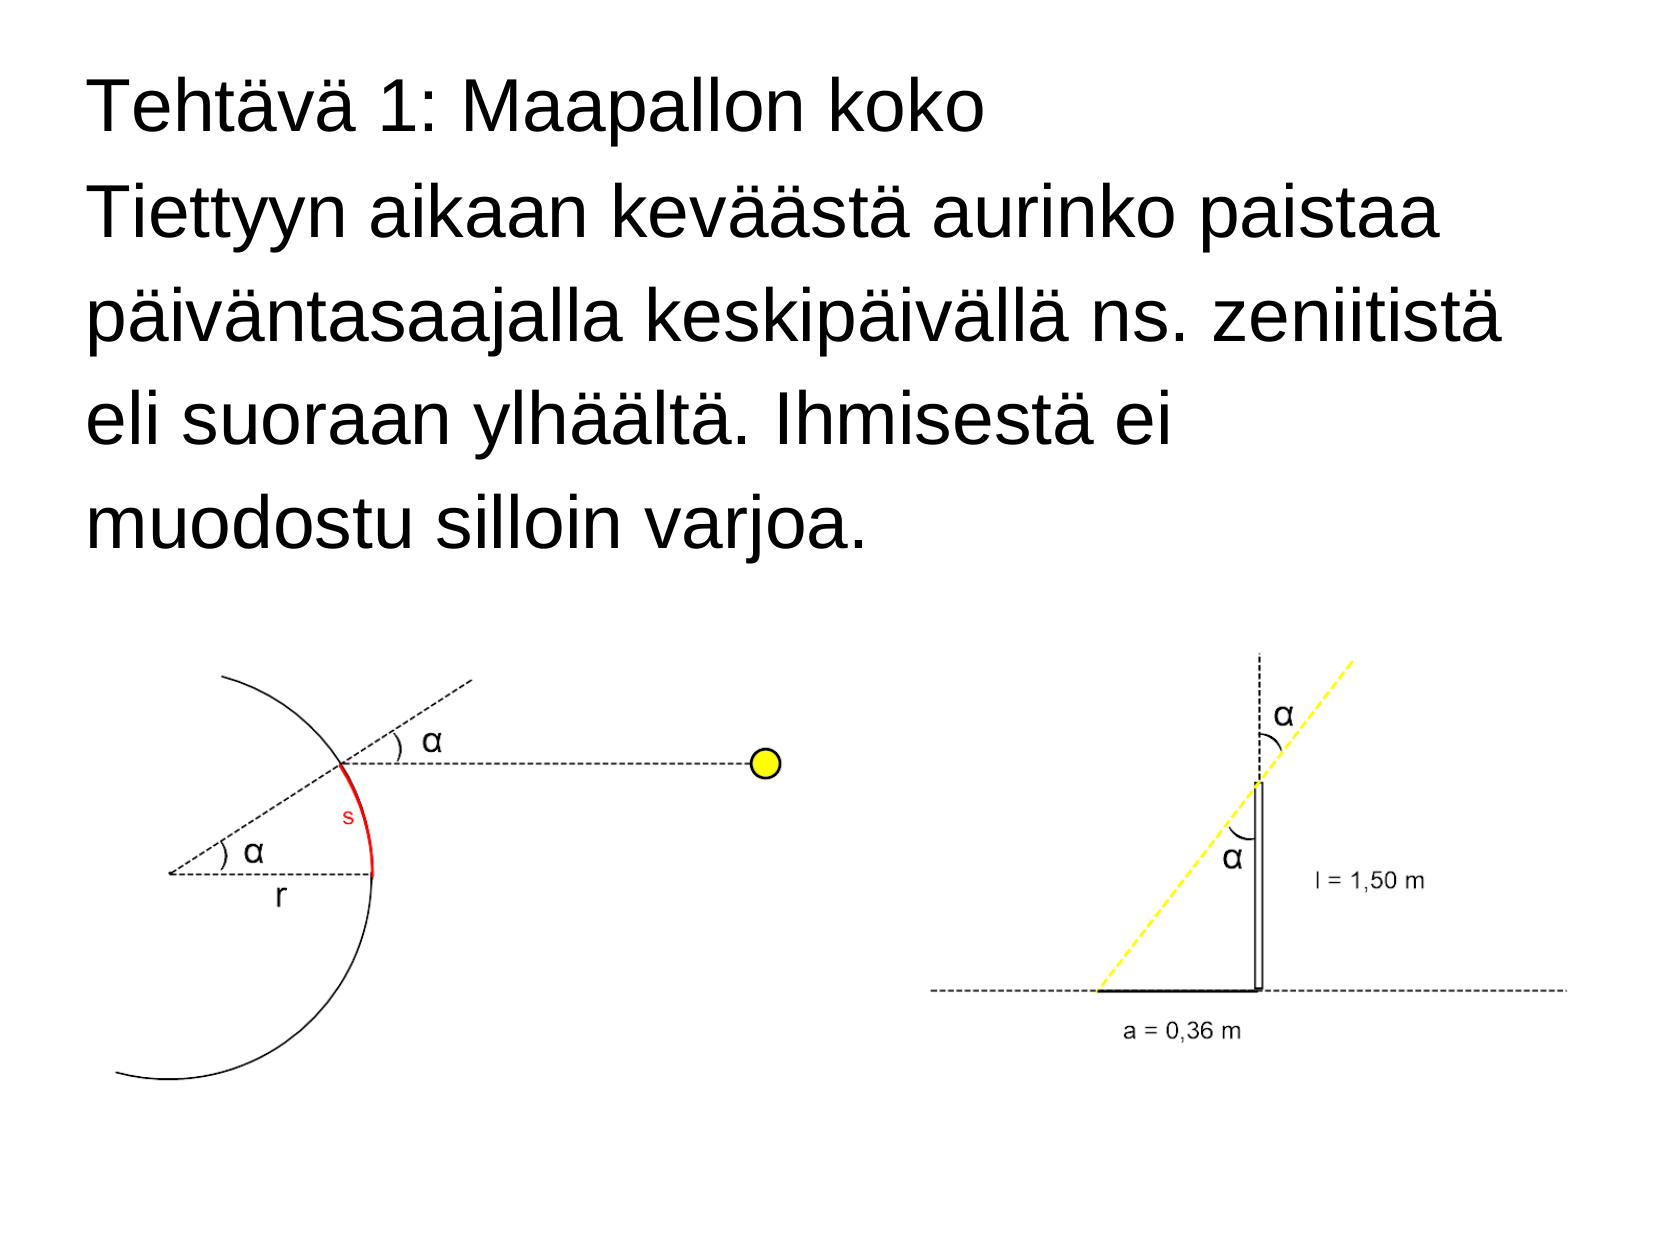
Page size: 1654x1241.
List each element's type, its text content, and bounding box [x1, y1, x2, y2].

picture [909, 615, 1586, 1075]
picture [94, 637, 800, 1099]
text_box Tehtävä 1: Maapallon koko Tiettyyn aikaan keväästä aurinko paistaa päiväntasaajalla keskipäivällä ns. zeniitistä eli suoraan ylhäältä. Ihmisestä ei muodostu silloin varjoa. [70, 35, 1536, 678]
